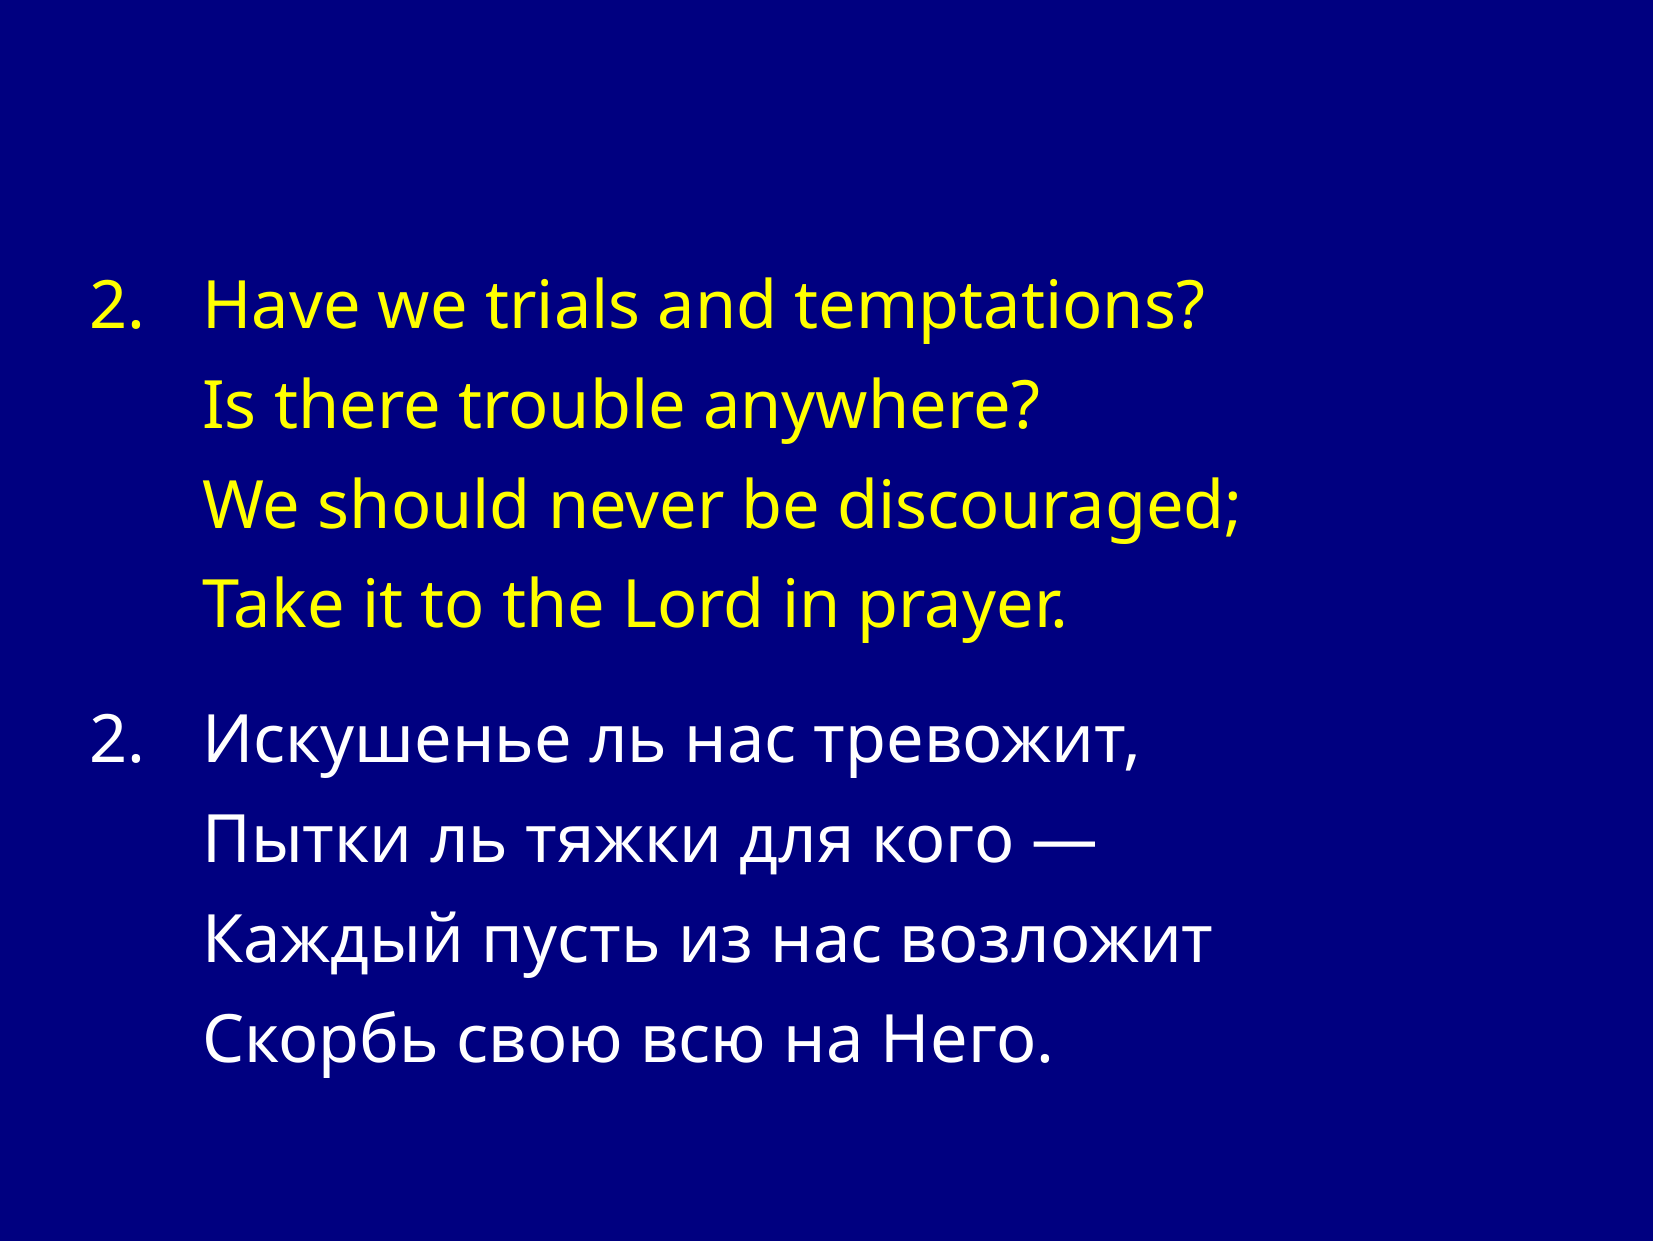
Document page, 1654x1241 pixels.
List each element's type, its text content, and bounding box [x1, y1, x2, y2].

text_box 2. Искушенье ль нас тревожит, Пытки ль тяжки для кого — Каждый пусть из нас возложит Скорбь свою всю на Него. [75, 675, 1576, 1163]
text_box 2. Have we trials and temptations? Is there trouble anywhere? We should never be discouraged; Take it to the Lord in prayer. [75, 150, 1576, 638]
